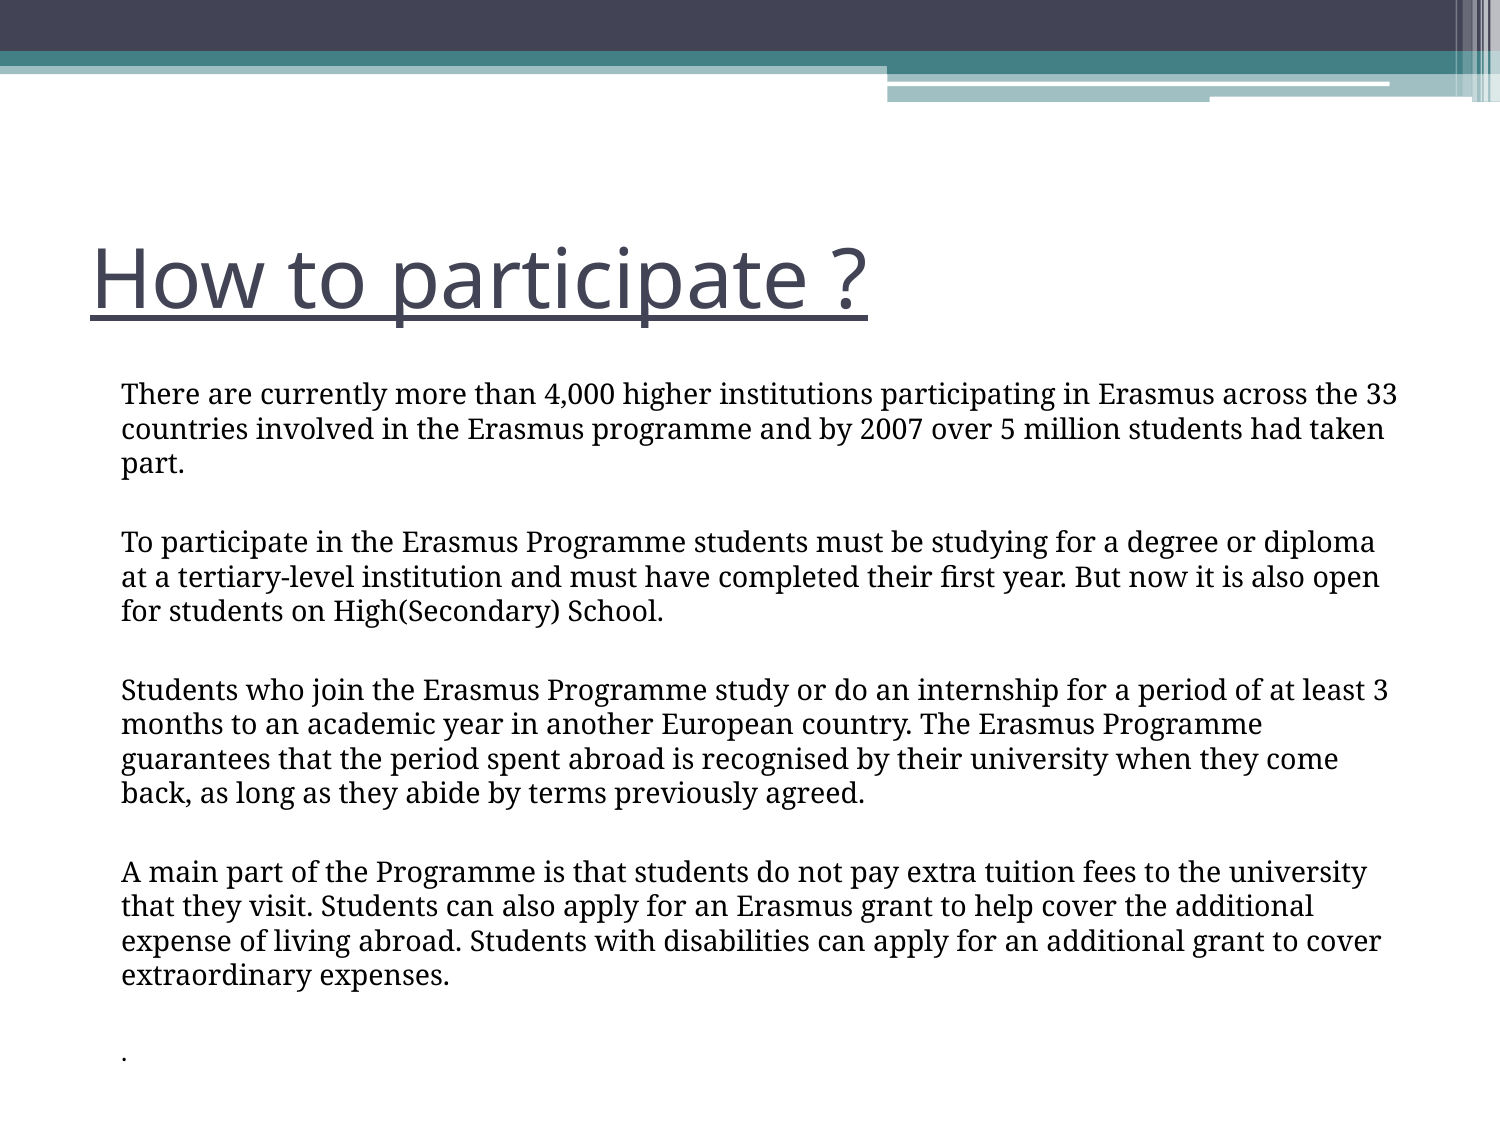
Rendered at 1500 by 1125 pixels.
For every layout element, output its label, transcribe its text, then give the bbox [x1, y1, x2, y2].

title How to participate ? [75, 187, 1426, 363]
list There are currently more than 4,000 higher institutions participating in Erasmus across the 33 countries involved in the Erasmus programme and by 2007 over 5 million students had taken part. To participate in the Erasmus Programme students must be studying for a degree or diploma at a tertiary-level institution and must have completed their first year. But now it is also open for students on High(Secondary) School. Students who join the Erasmus Programme study or do an internship for a period of at least 3 months to an academic year in another European country. The Erasmus Programme guarantees that the period spent abroad is recognised by their university when they come back, as long as they abide by terms previously agreed. A main part of the Programme is that students do not pay extra tuition fees to the university that they visit. Students can also apply for an Erasmus grant to help cover the additional expense of living abroad. Students with disabilities can apply for an additional grant to cover extraordinary expenses. . [75, 368, 1426, 1079]
